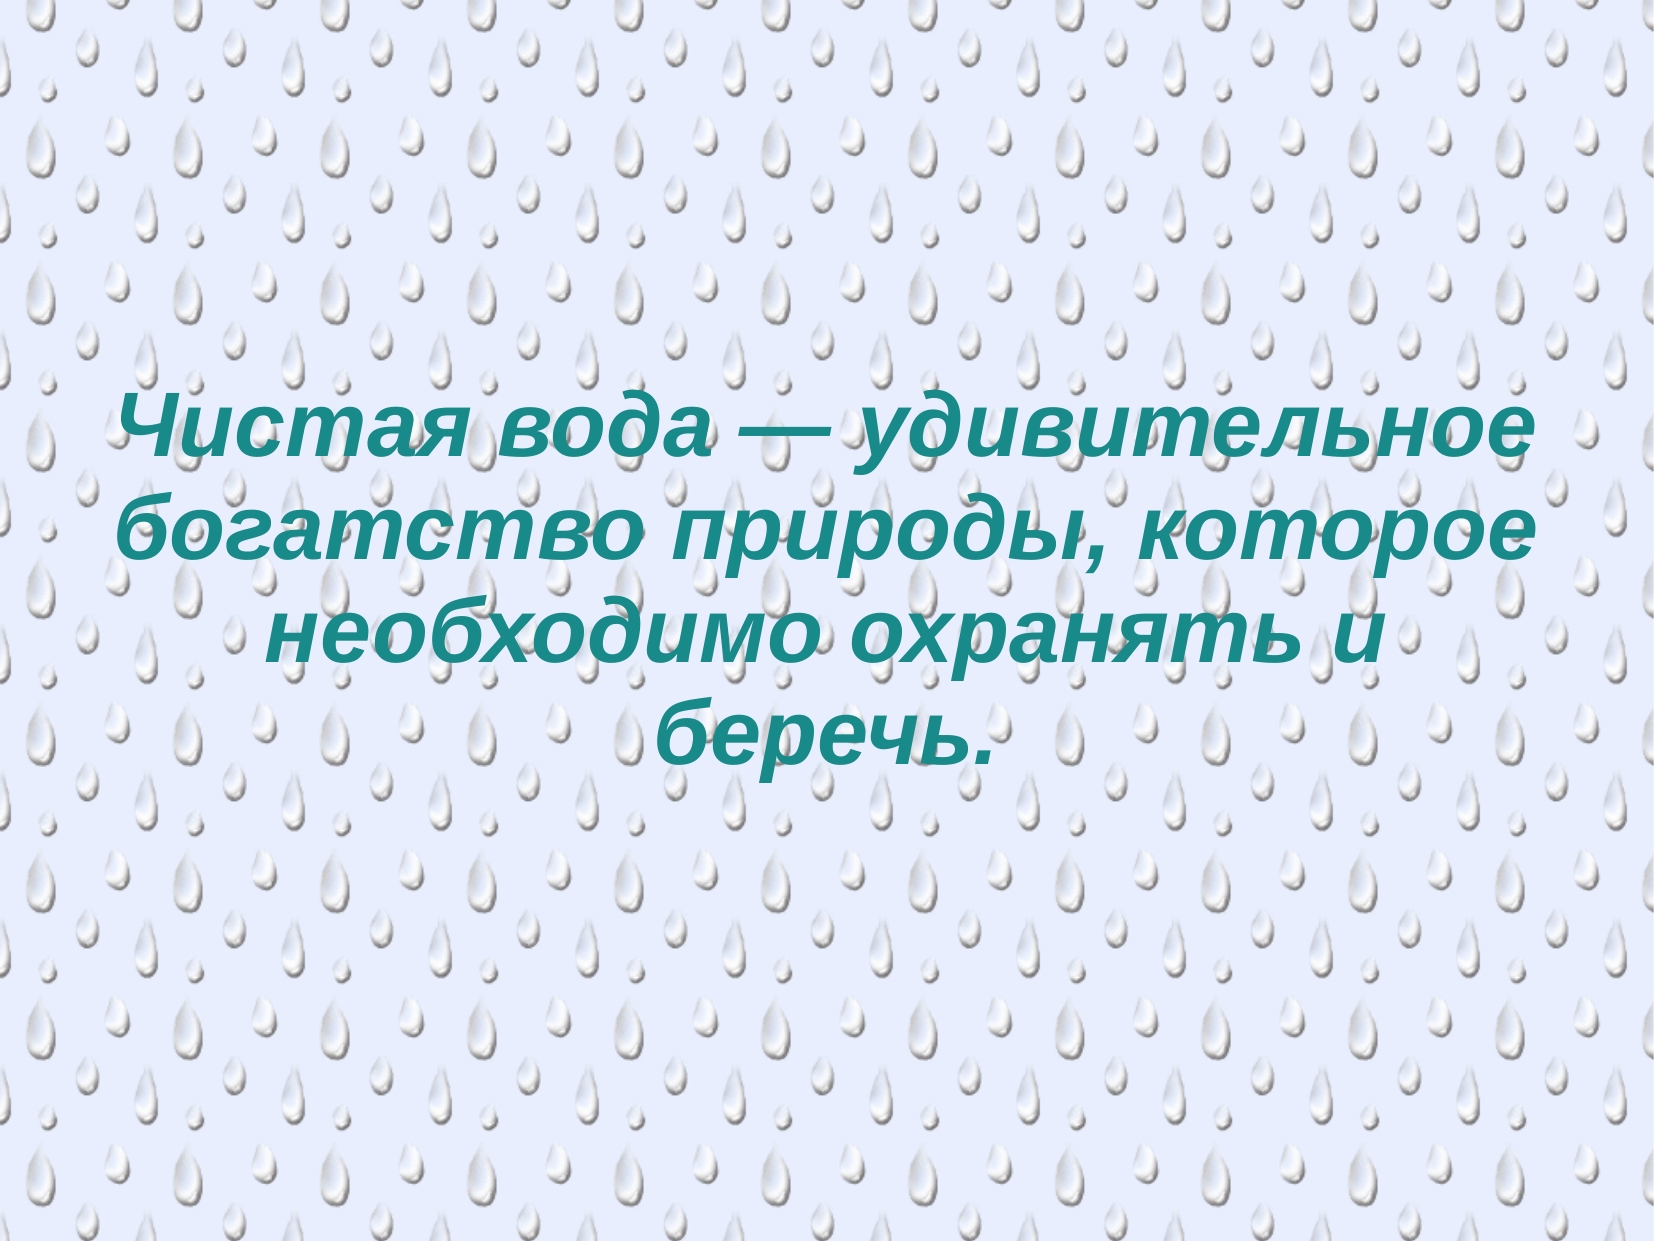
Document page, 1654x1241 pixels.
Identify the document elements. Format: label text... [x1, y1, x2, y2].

picture [0, 0, 1654, 1241]
subtitle Чистая вода — удивительное богатство природы, которое необходимо охранять и беречь. [82, 49, 1571, 1109]
